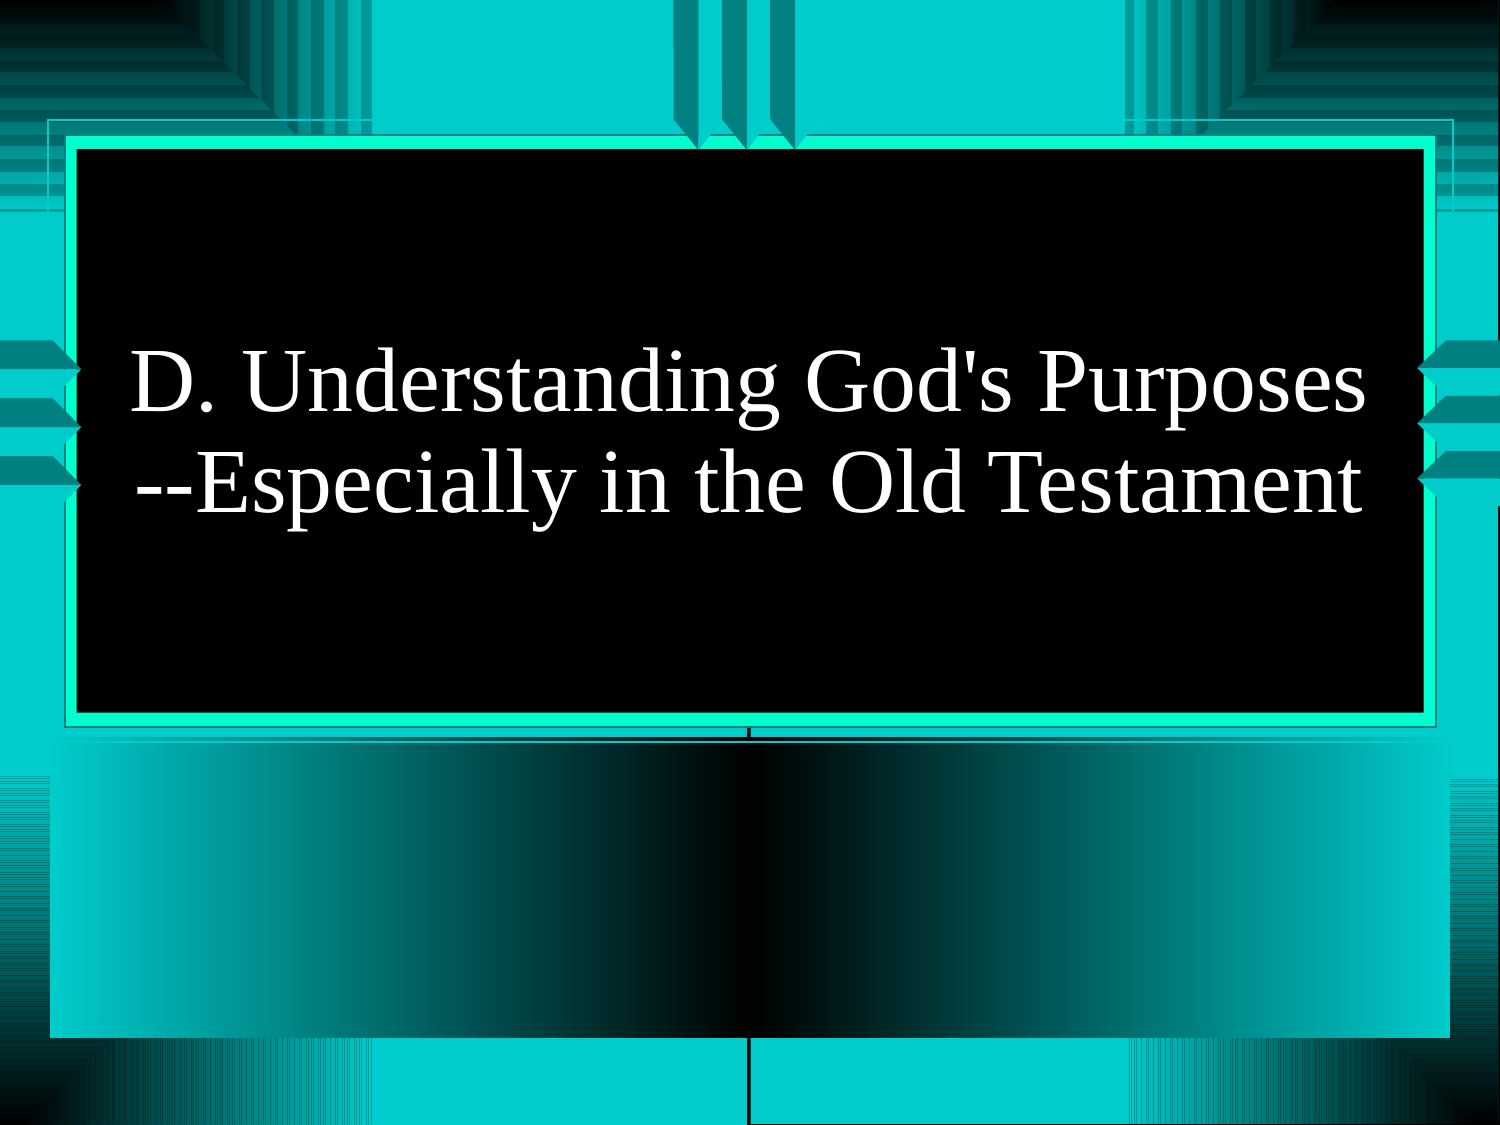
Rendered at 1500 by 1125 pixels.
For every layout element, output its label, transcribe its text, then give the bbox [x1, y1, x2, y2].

title D. Understanding God's Purposes --Especially in the Old Testament [112, 329, 1388, 533]
